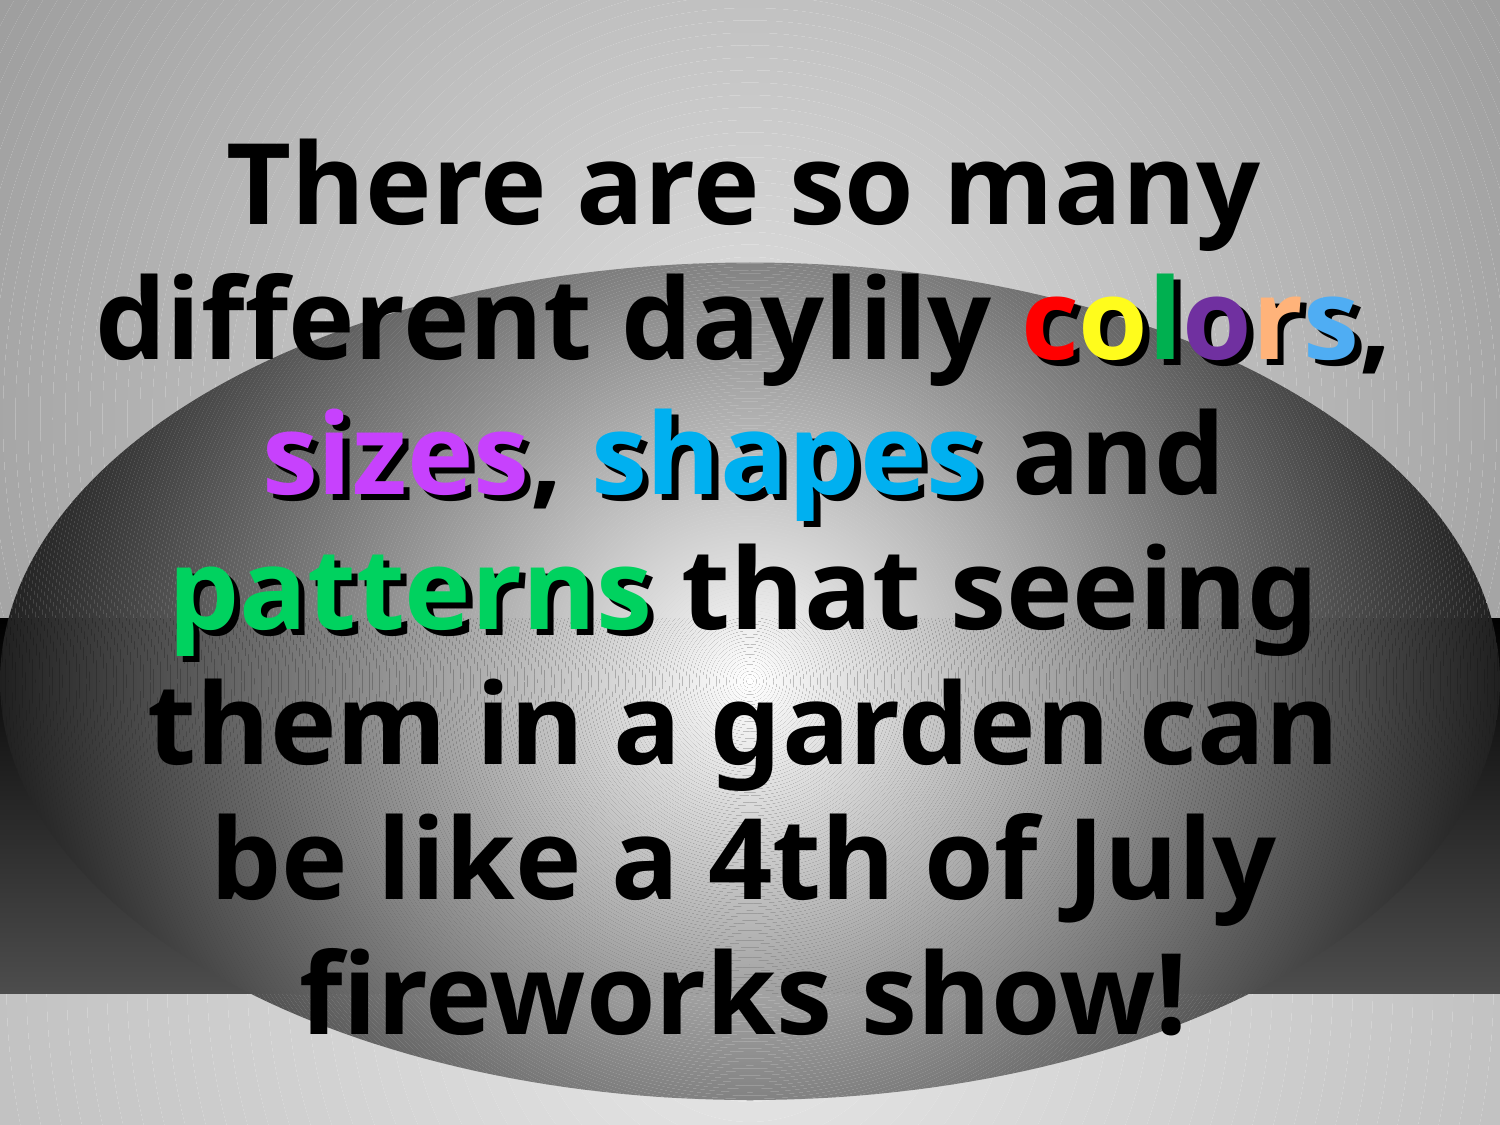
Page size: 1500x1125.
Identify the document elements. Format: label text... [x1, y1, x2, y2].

text_box There are so many different daylily colors, sizes, shapes and patterns that seeing them in a garden can be like a 4th of July fireworks show! [75, 104, 1413, 1074]
